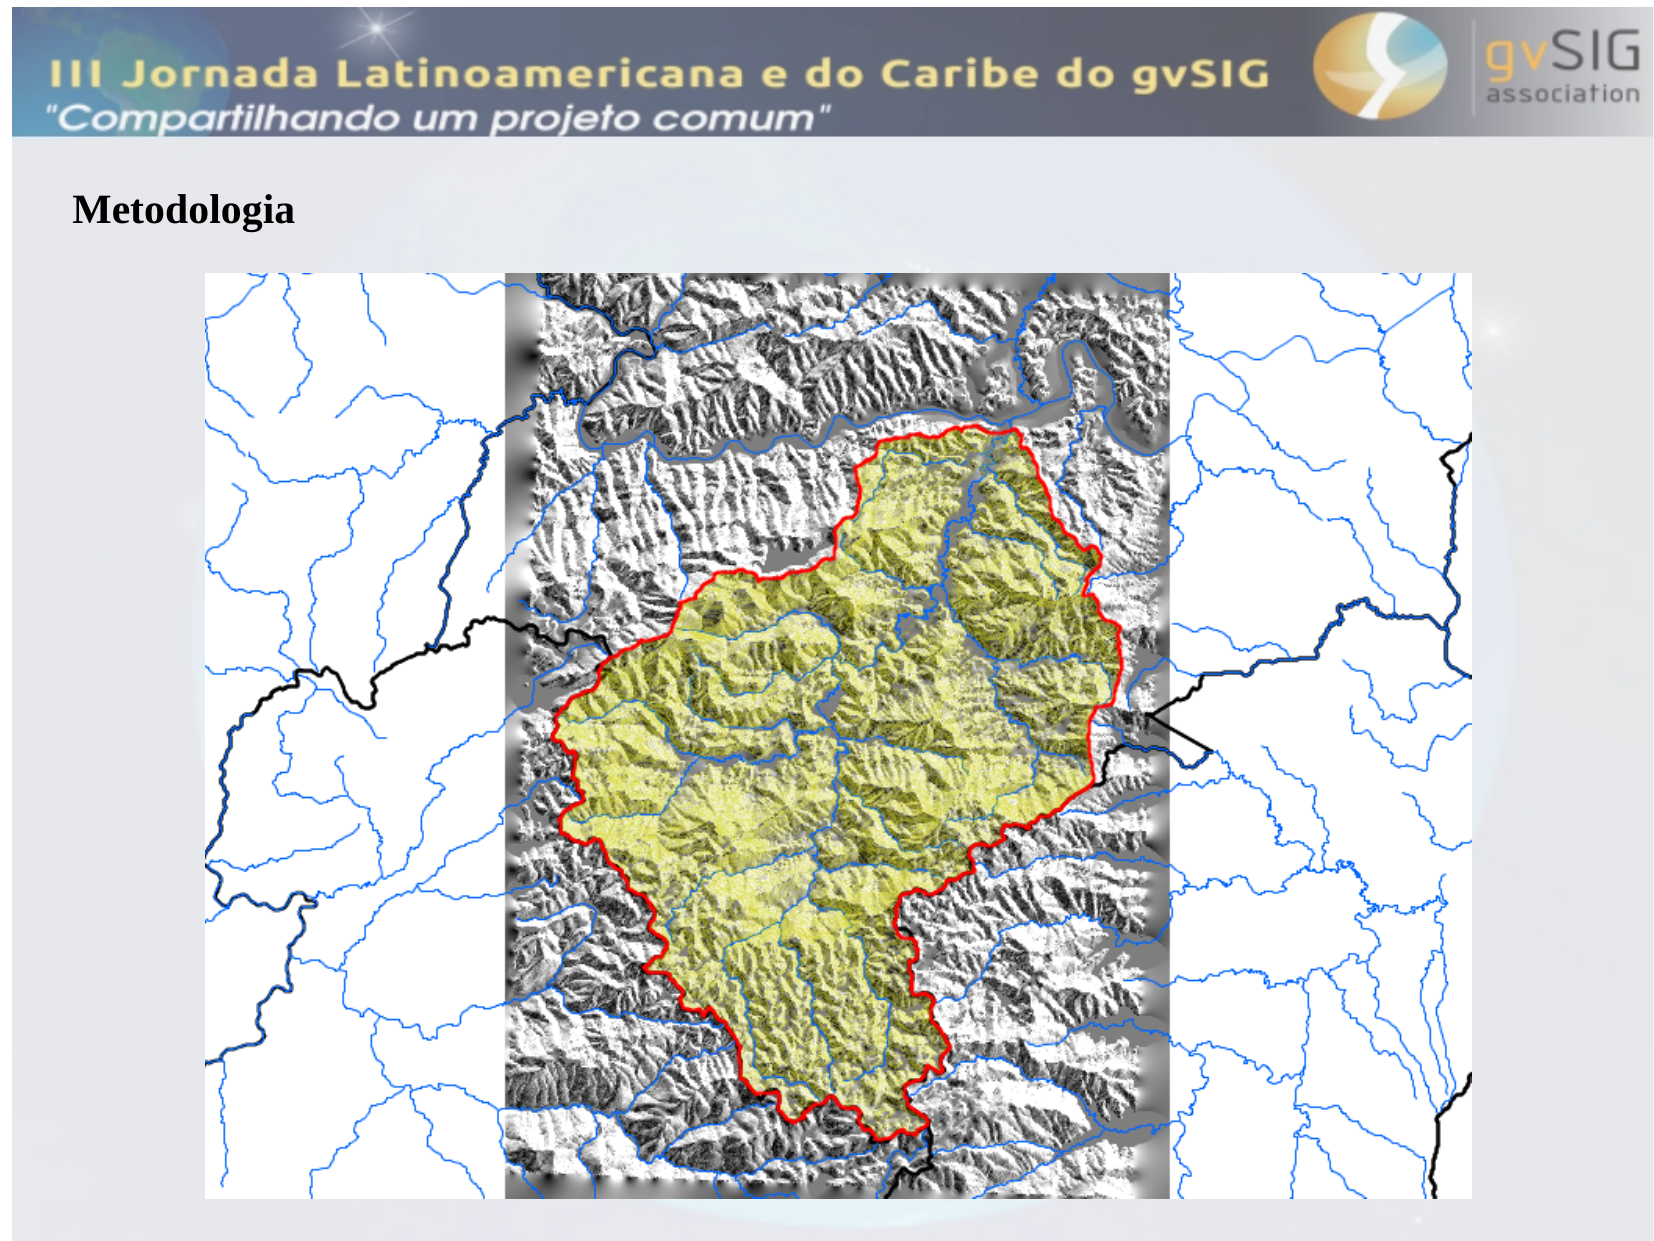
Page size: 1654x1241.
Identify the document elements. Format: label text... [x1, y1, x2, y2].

picture [12, 7, 1654, 1241]
table_header Metodologia [57, 178, 381, 247]
